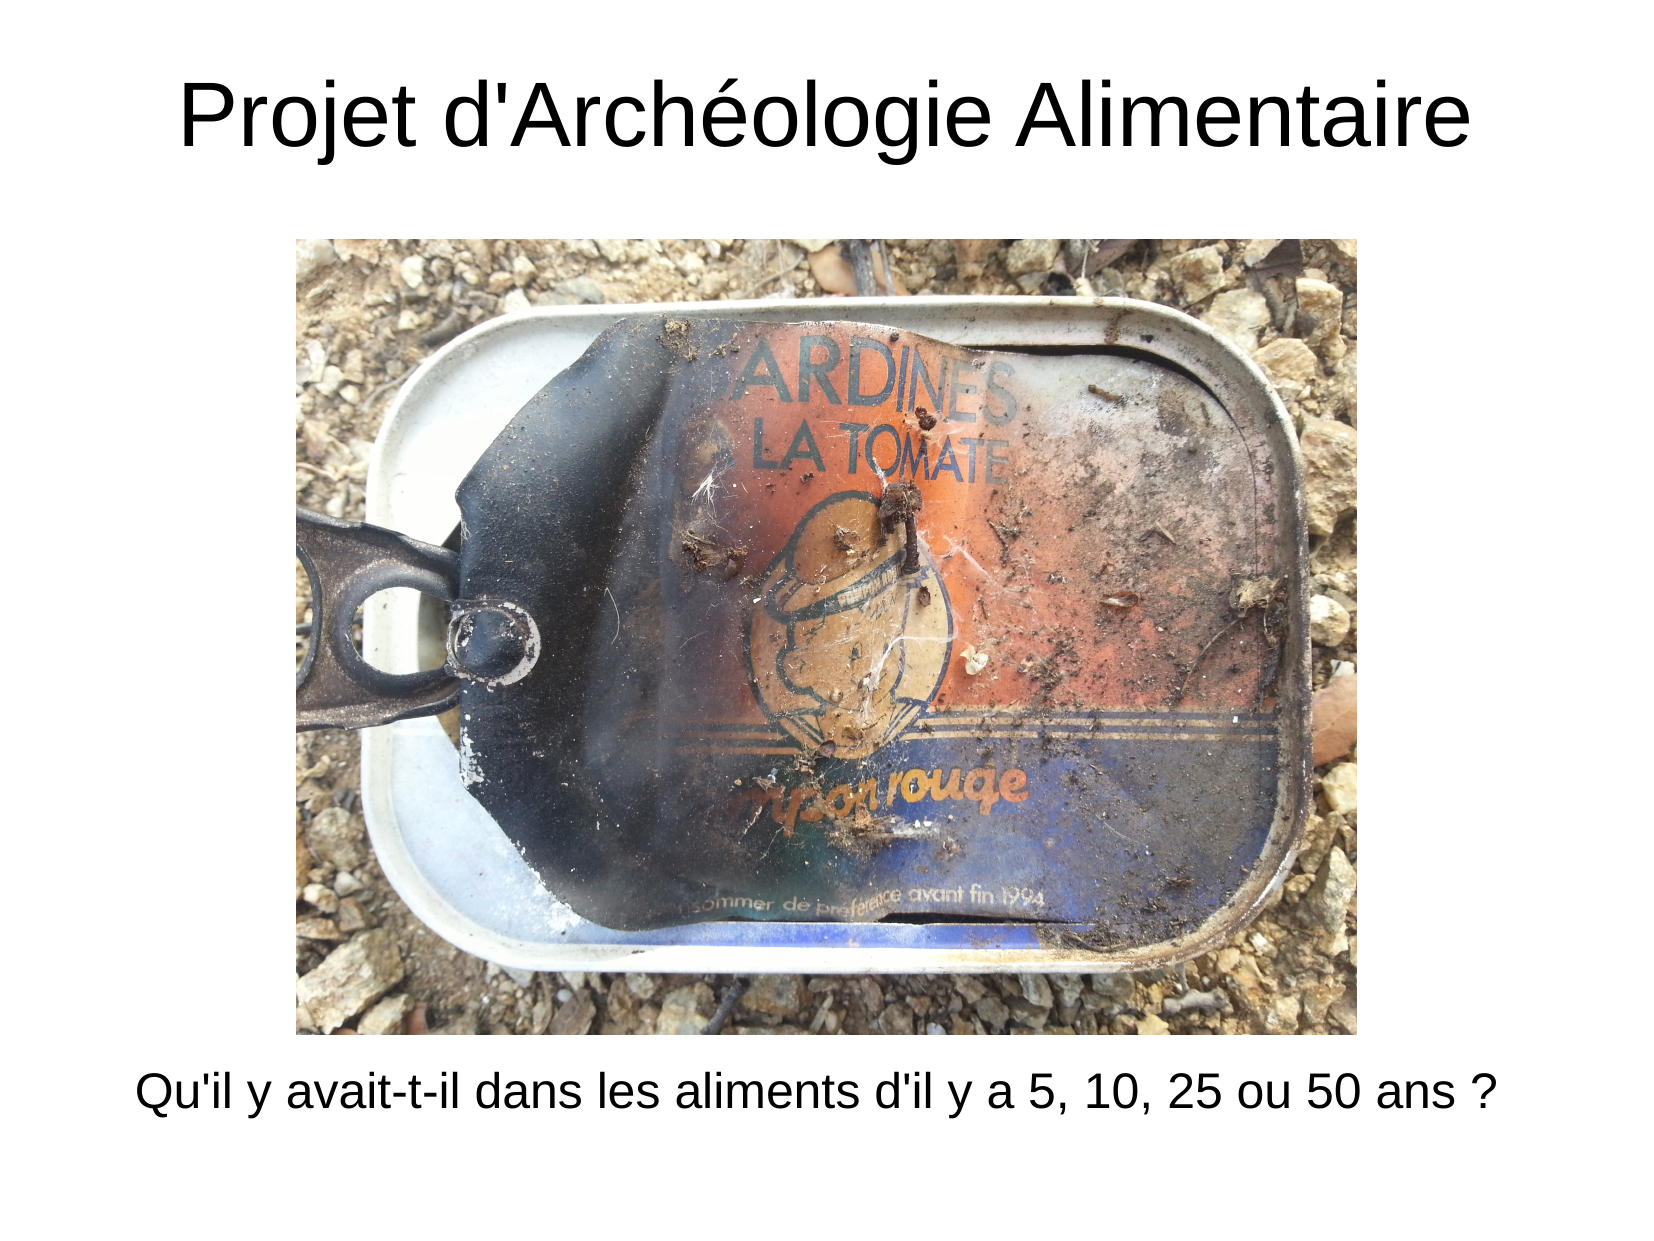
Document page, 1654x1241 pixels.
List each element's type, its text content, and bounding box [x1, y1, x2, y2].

picture [296, 239, 1357, 1036]
title Projet d'Archéologie Alimentaire [82, 49, 1571, 181]
text_box Qu'il y avait-t-il dans les aliments d'il y a 5, 10, 25 ou 50 ans ? [120, 1056, 1576, 1127]
